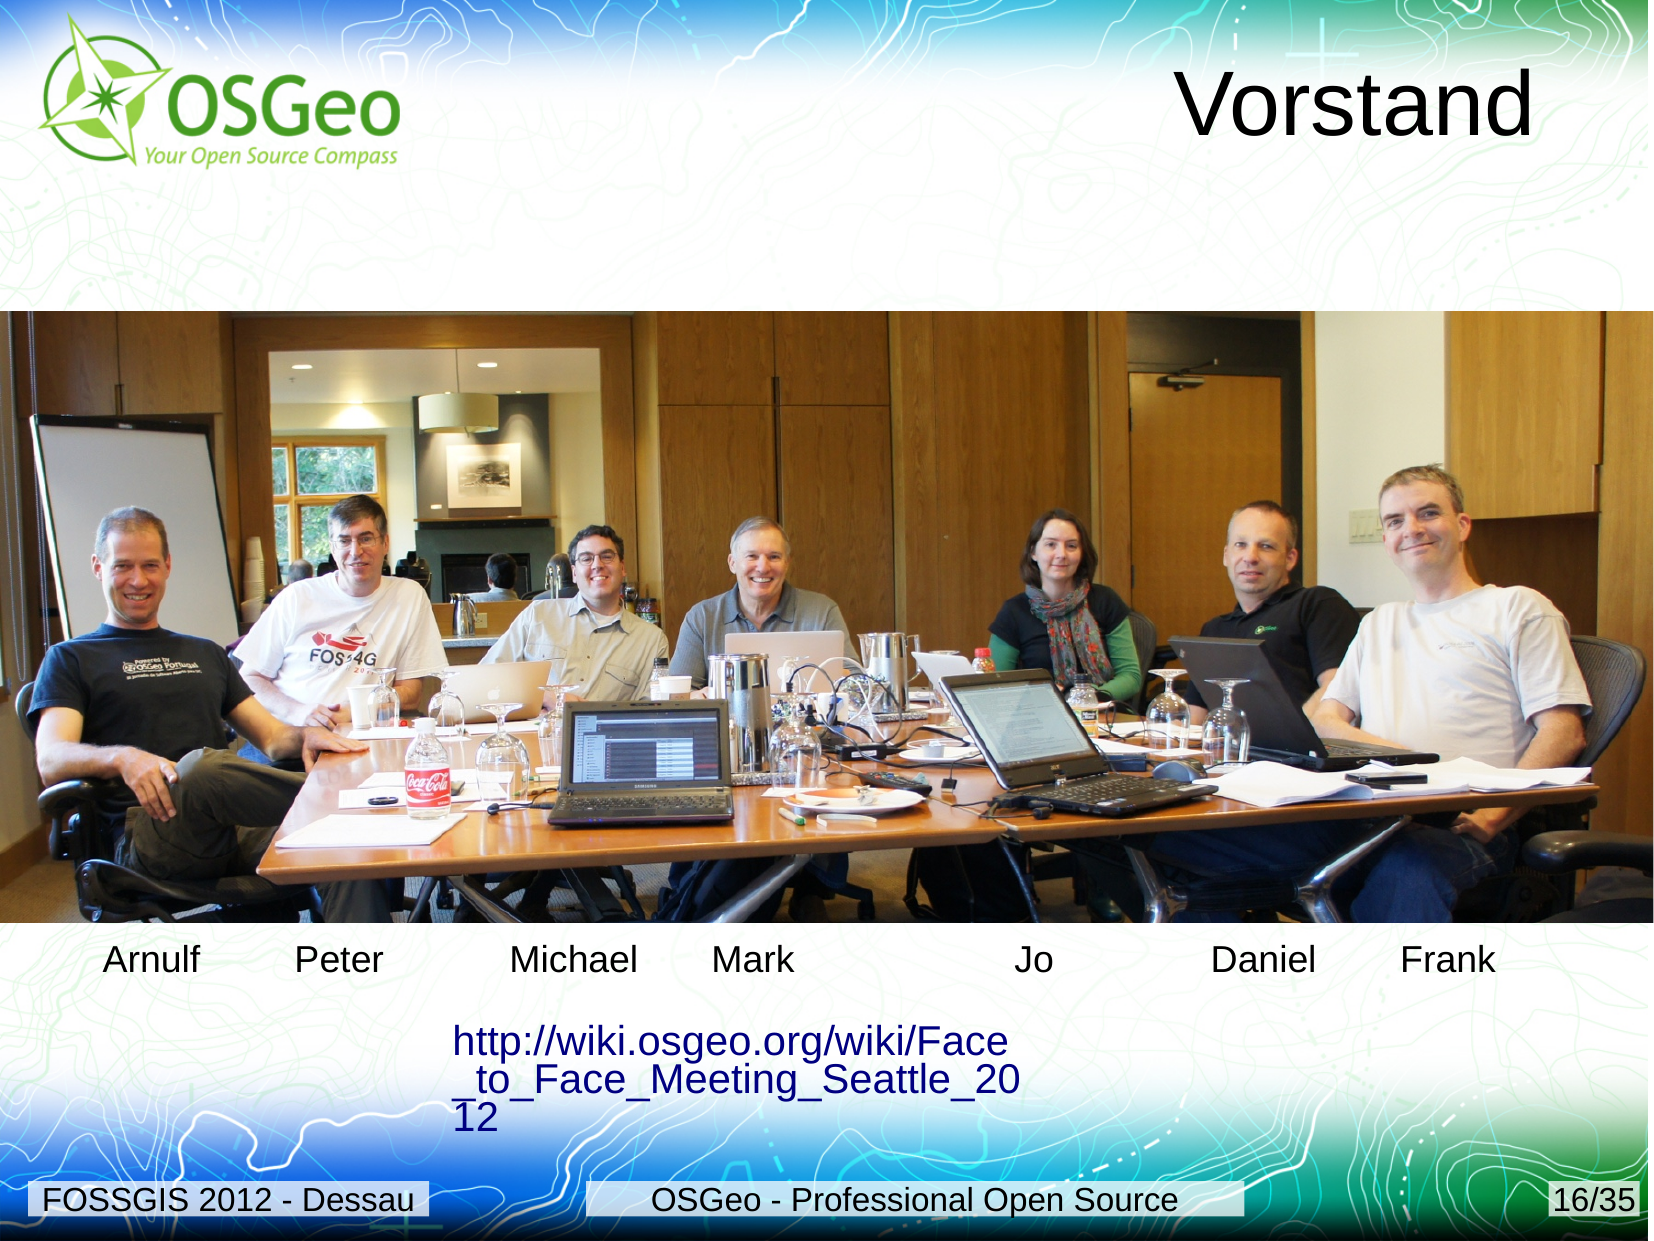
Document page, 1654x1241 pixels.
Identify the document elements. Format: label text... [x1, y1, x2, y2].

picture [0, 0, 1654, 1241]
title Vorstand [430, 29, 1536, 178]
text_box Arnulf Peter Michael Mark Jo Daniel Frank [87, 930, 1581, 988]
text_box http://wiki.osgeo.org/wiki/Face_to_Face_Meeting_Seattle_2012 [437, 1010, 1046, 1078]
